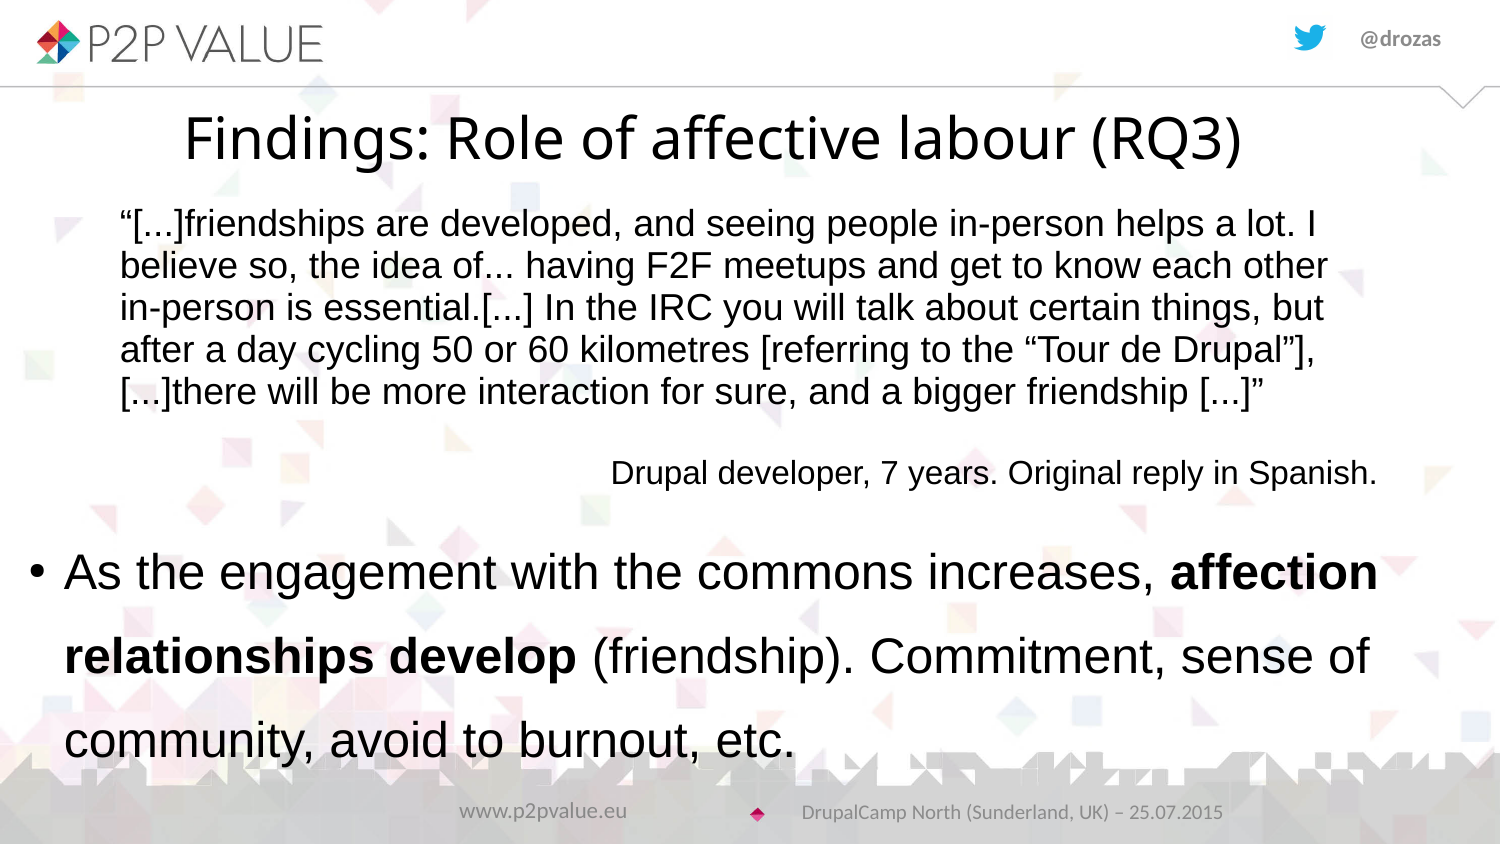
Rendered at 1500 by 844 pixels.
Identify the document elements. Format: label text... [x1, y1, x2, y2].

text_box www.p2pvalue.eu [453, 789, 672, 829]
text_box “[...]friendships are developed, and seeing people in-person helps a lot. I believe so, the idea of... having F2F meetups and get to know each other in-person is essential.[...] In the IRC you will talk about certain things, but after a day cycling 50 or 60 kilometres [referring to the “Tour de Drupal”],[...]there will be more interaction for sure, and a bigger friendship [...]” Drupal developer, 7 years. Original reply in Spanish. [105, 195, 1394, 510]
title Findings: Role of affective labour (RQ3) [60, 92, 1366, 181]
text_box @drozas [1333, 15, 1455, 60]
text_box As the engagement with the commons increases, affection relationships develop (friendship). Commitment, sense of community, avoid to burnout, etc. [15, 510, 1496, 844]
text_box DrupalCamp North (Sunderland, UK) – 25.07.2015 [788, 788, 1481, 834]
picture [0, 0, 1500, 844]
